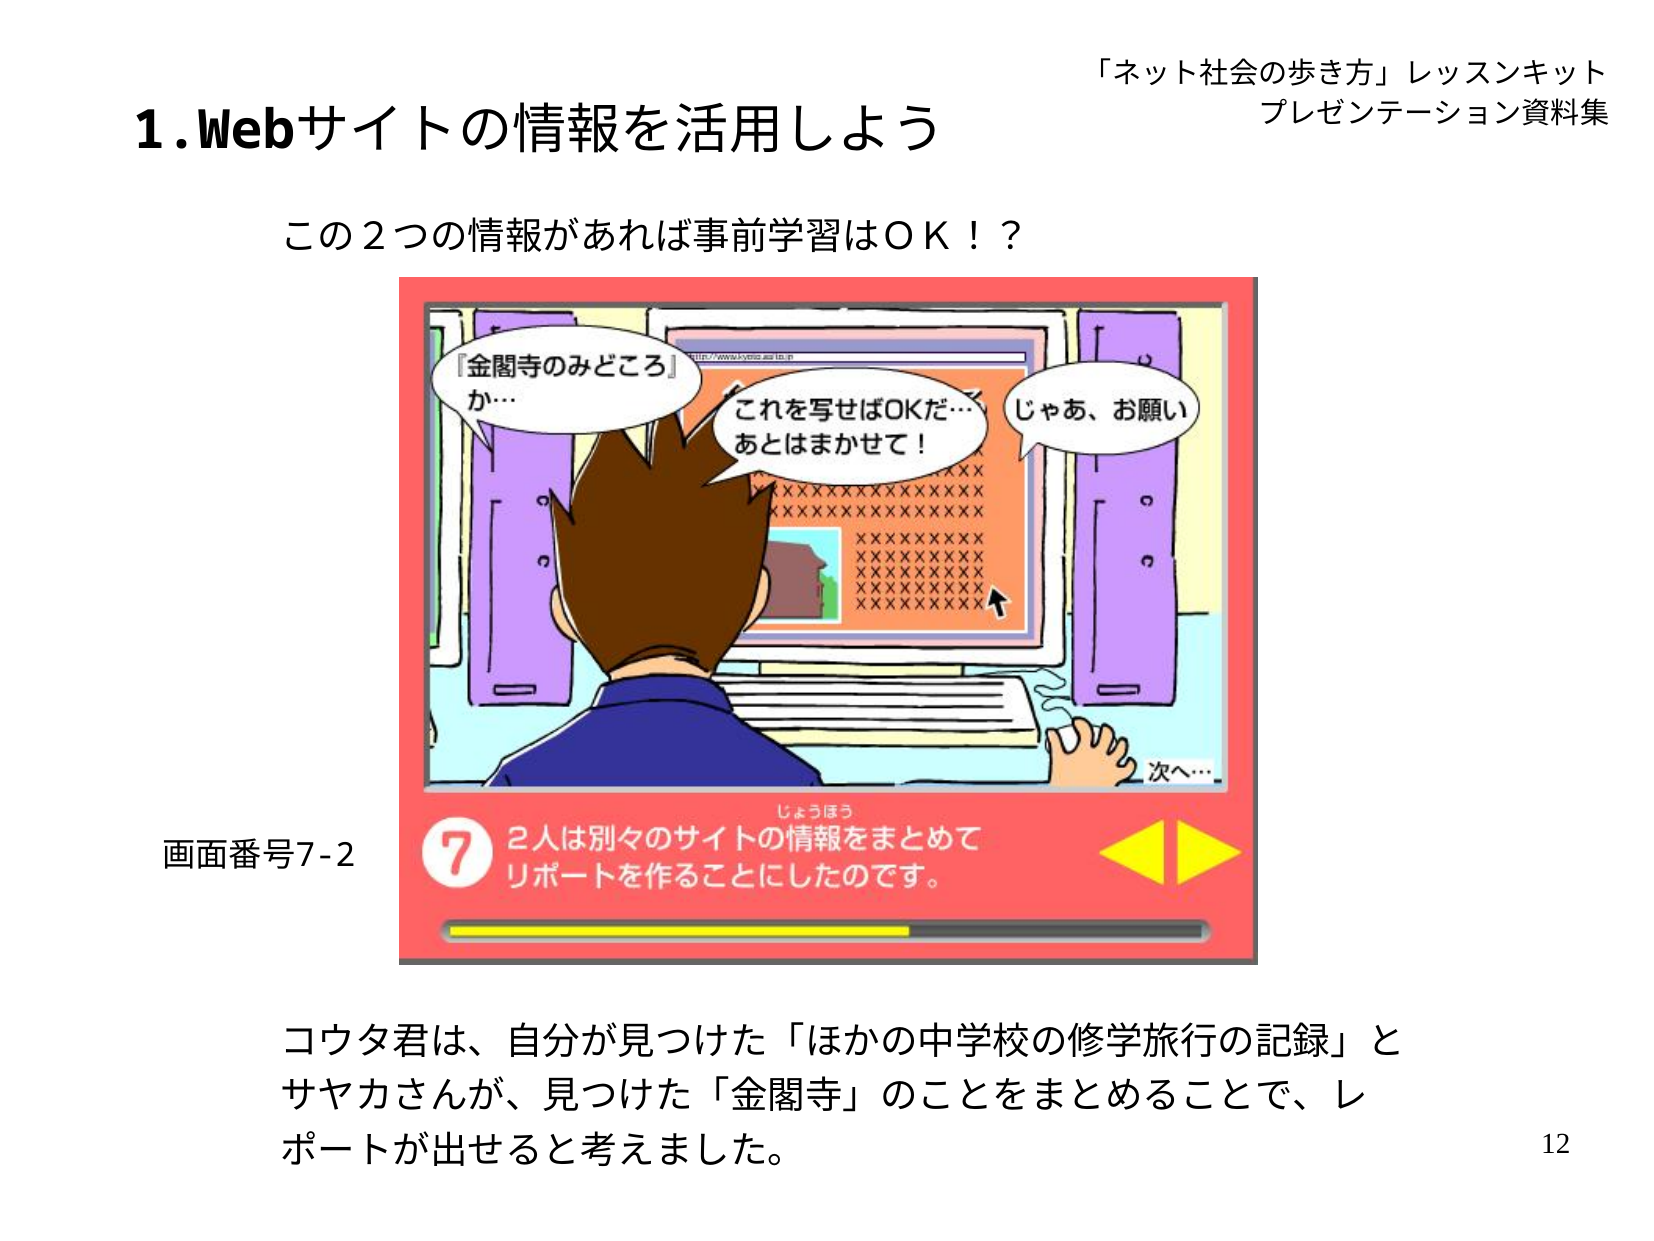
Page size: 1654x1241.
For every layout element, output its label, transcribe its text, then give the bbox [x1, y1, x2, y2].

text_box この２つの情報があれば事前学習はＯＫ！？ [265, 206, 1064, 267]
text_box コウタ君は、自分が見つけた「ほかの中学校の修学旅行の記録」とサヤカさんが、見つけた「金閣寺」のことをまとめることで、レポートが出せると考えました。 [265, 1003, 1447, 1182]
text_box 1.Webサイトの情報を活用しよう [118, 88, 1093, 169]
text_box 画面番号7-2 [147, 826, 384, 882]
picture [399, 277, 1258, 965]
text_box 「ネット社会の歩き方」レッスンキット プレゼンテーション資料集 [1062, 44, 1625, 139]
